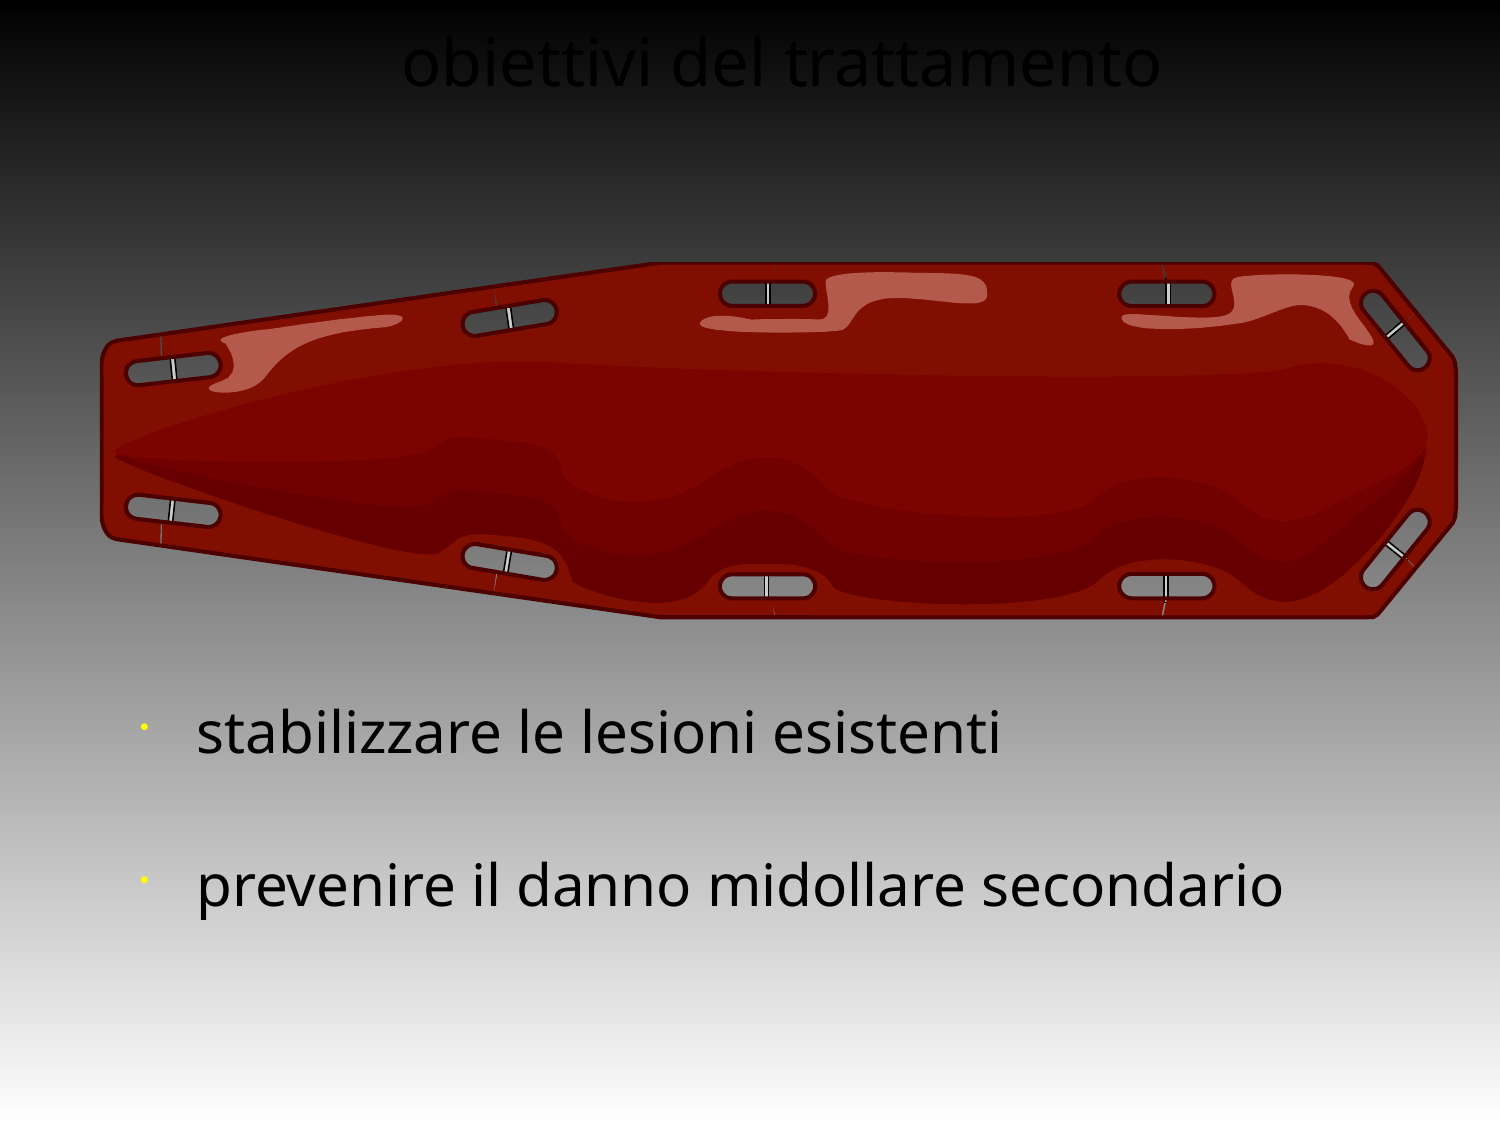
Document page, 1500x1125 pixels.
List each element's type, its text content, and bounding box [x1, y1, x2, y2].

list stabilizzare le lesioni esistenti prevenire il danno midollare secondario [125, 687, 1413, 1072]
chart [99, 262, 1460, 627]
title obiettivi del trattamento [138, 12, 1427, 200]
